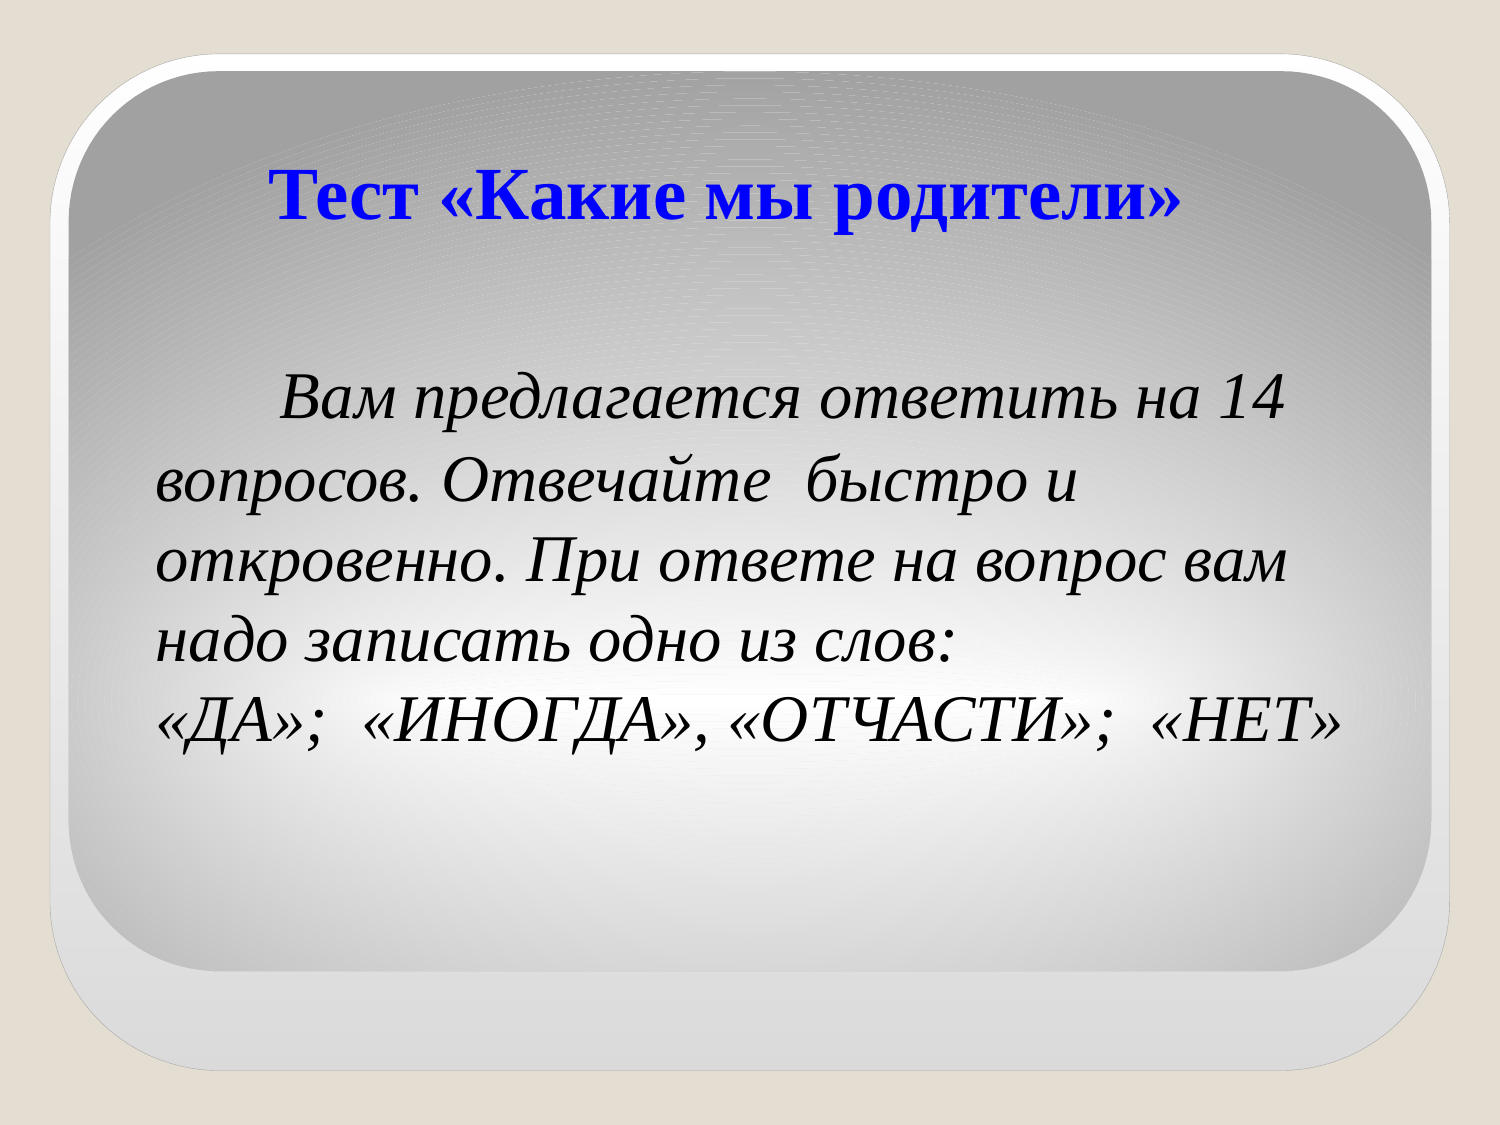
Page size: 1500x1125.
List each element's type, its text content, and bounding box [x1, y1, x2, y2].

title Тест «Какие мы родители» Вам предлагается ответить на 14 вопросов. Отвечайте быстро и откровенно. При ответе на вопрос вам надо записать одно из слов: «ДА»; «ИНОГДА», «ОТЧАСТИ»; «НЕТ» [140, 137, 1372, 786]
